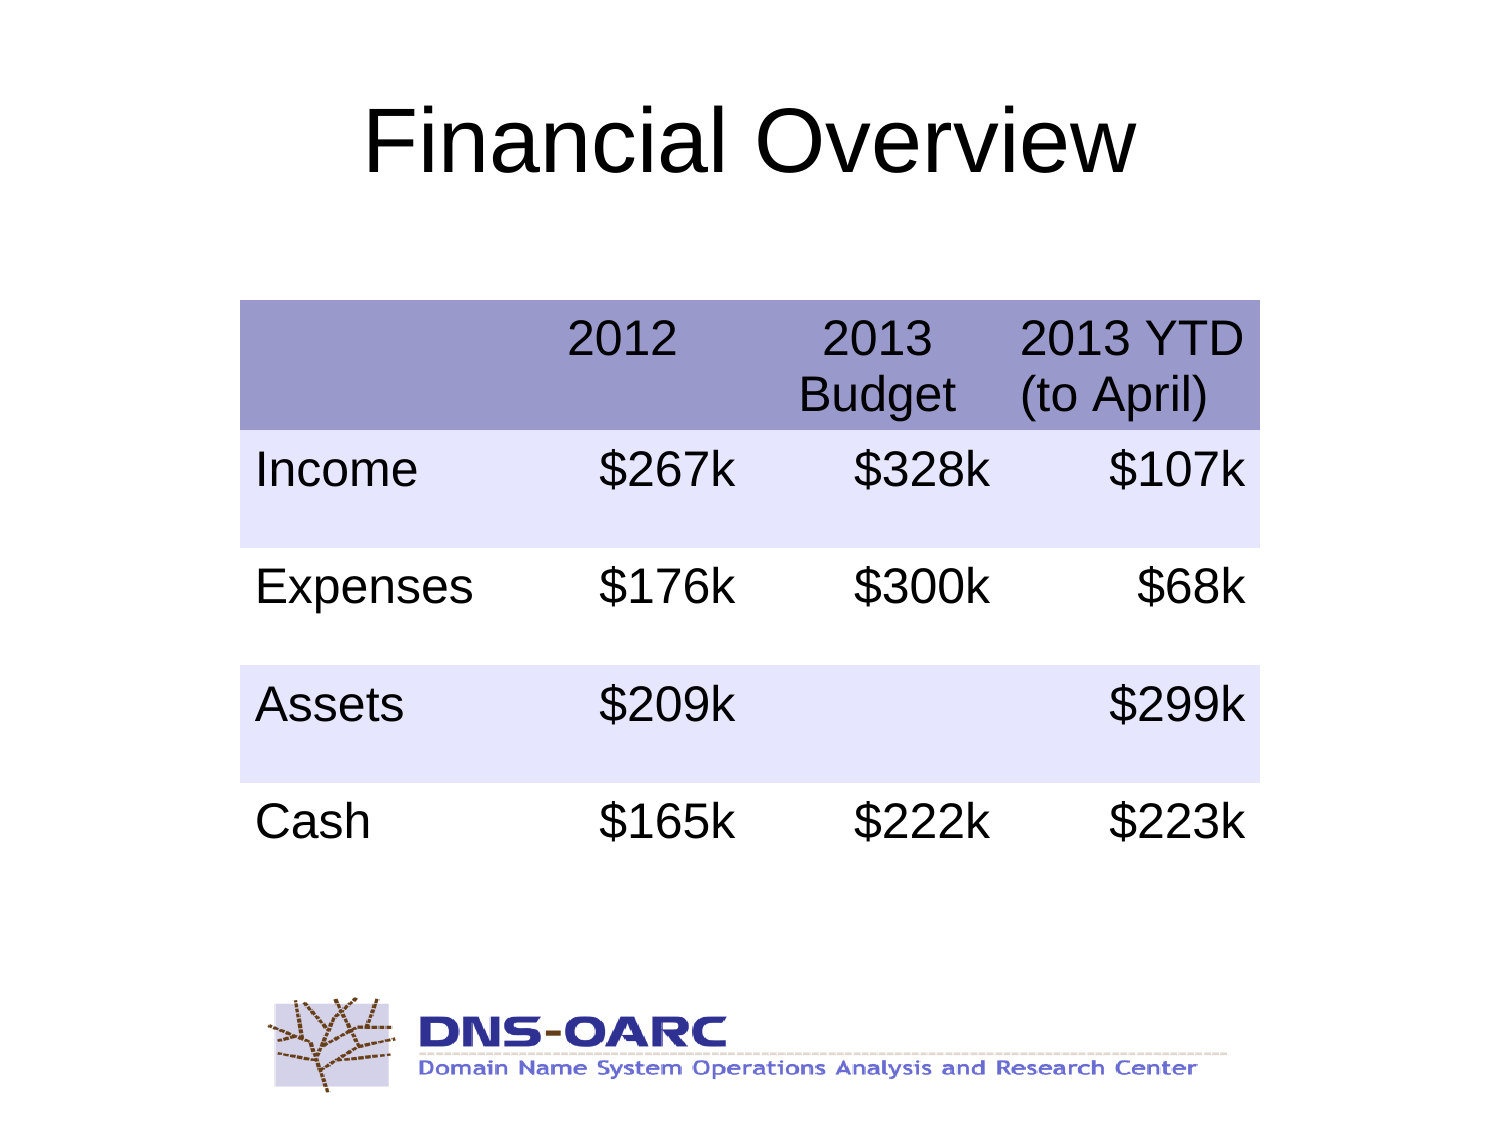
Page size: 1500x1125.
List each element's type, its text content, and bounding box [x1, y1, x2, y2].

picture [214, 991, 1259, 1099]
table_cell $176k [495, 548, 750, 665]
table_cell Assets [240, 665, 495, 783]
table_header 2013 Budget [750, 300, 1005, 430]
table_header [240, 300, 495, 430]
table_cell Income [240, 430, 495, 548]
table_cell $299k [1005, 665, 1260, 783]
table_header 2012 [495, 300, 750, 430]
table_cell $300k [750, 548, 1005, 665]
table_cell $222k [750, 783, 1005, 900]
table_cell $267k [495, 430, 750, 548]
table_cell $165k [495, 783, 750, 900]
table_cell [750, 665, 1005, 783]
table_cell $107k [1005, 430, 1260, 548]
table_cell $209k [495, 665, 750, 783]
table_header 2013 YTD (to April) [1005, 300, 1260, 430]
table_cell Expenses [240, 548, 495, 665]
table_cell $68k [1005, 548, 1260, 665]
table_cell $223k [1005, 783, 1260, 900]
table_cell $328k [750, 430, 1005, 548]
table_cell Cash [240, 783, 495, 900]
title Financial Overview [75, 52, 1426, 226]
